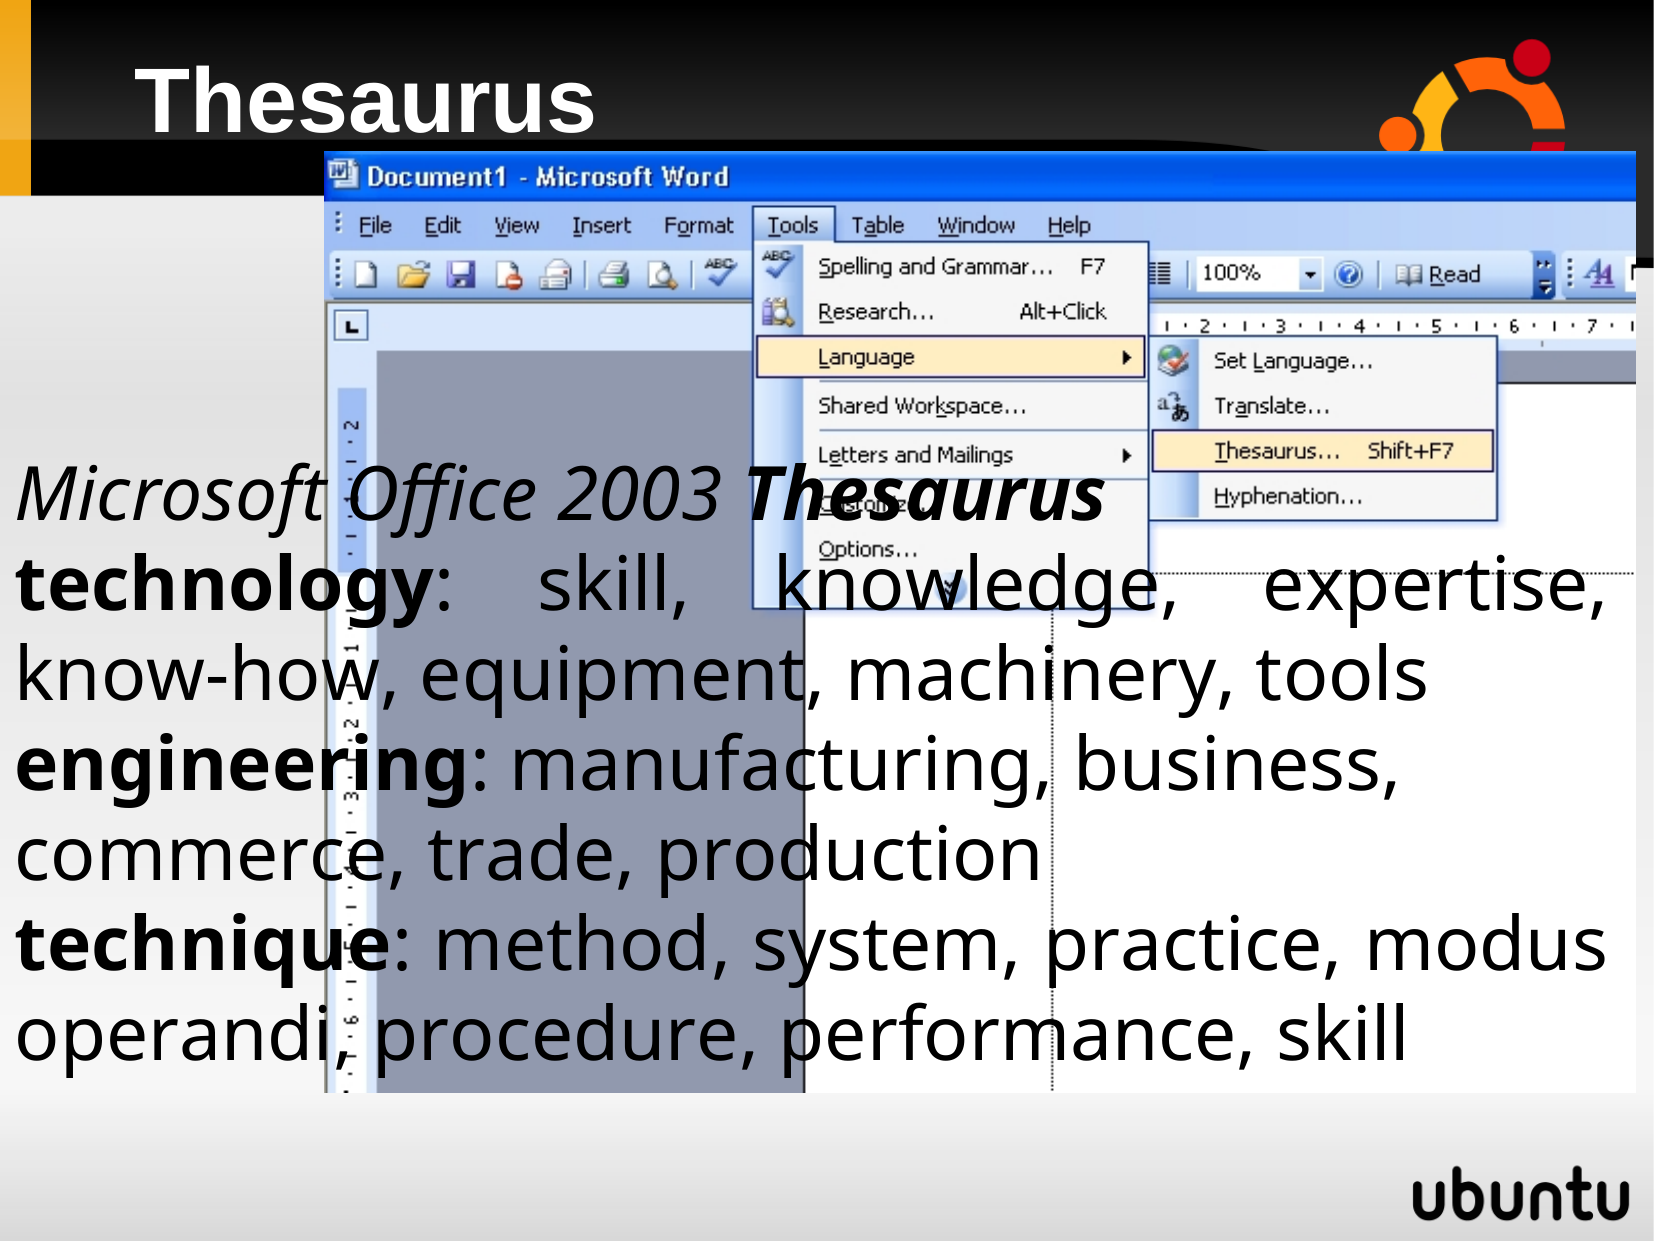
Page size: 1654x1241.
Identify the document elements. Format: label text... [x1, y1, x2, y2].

picture [0, 0, 1654, 1241]
text_box Microsoft Office 2003 Thesaurus technology: skill, knowledge, expertise, know-how, equipment, machinery, tools engineering: manufacturing, business, commerce, trade, production technique: method, system, practice, modus operandi, procedure, performance, skill [0, 438, 1625, 1084]
title Thesaurus [0, 25, 733, 176]
